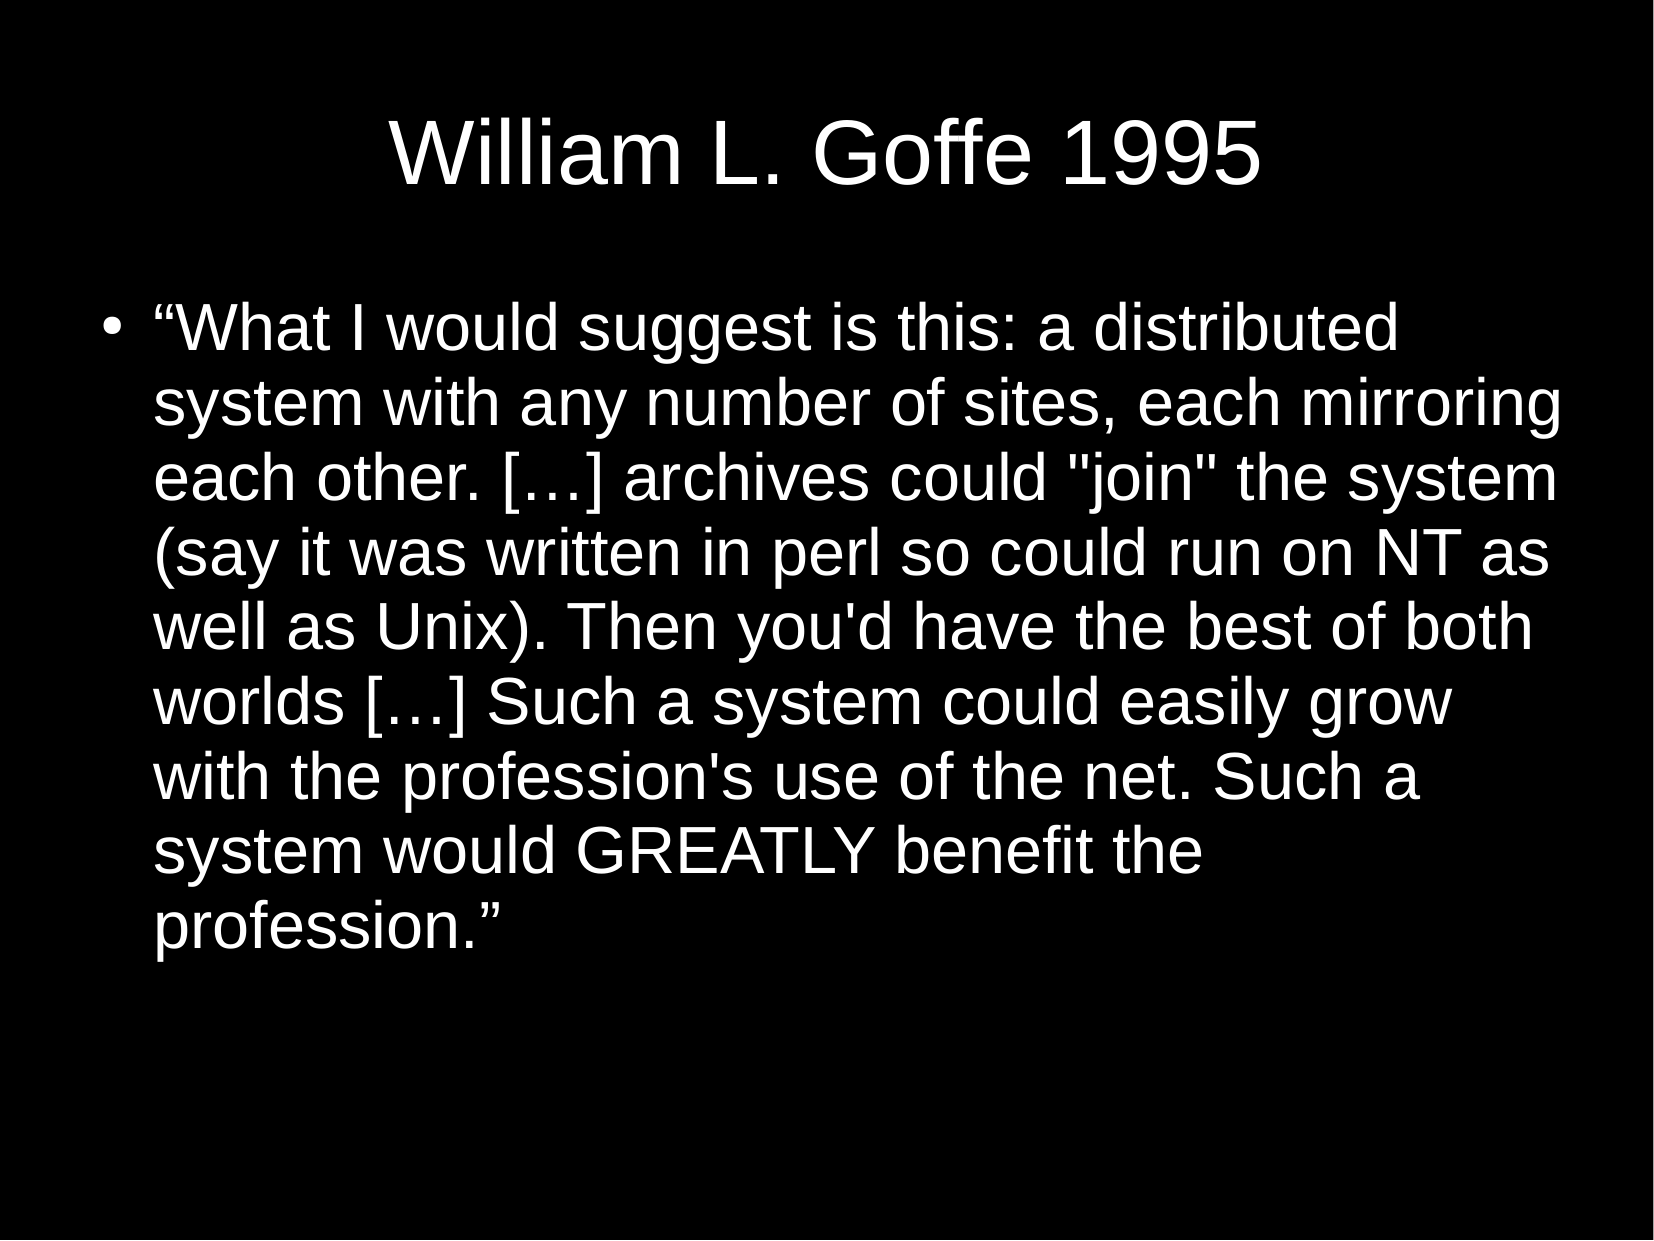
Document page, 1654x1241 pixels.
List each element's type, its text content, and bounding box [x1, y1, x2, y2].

text_box [82, 290, 1571, 1010]
title William L. Goffe 1995 [82, 49, 1571, 257]
